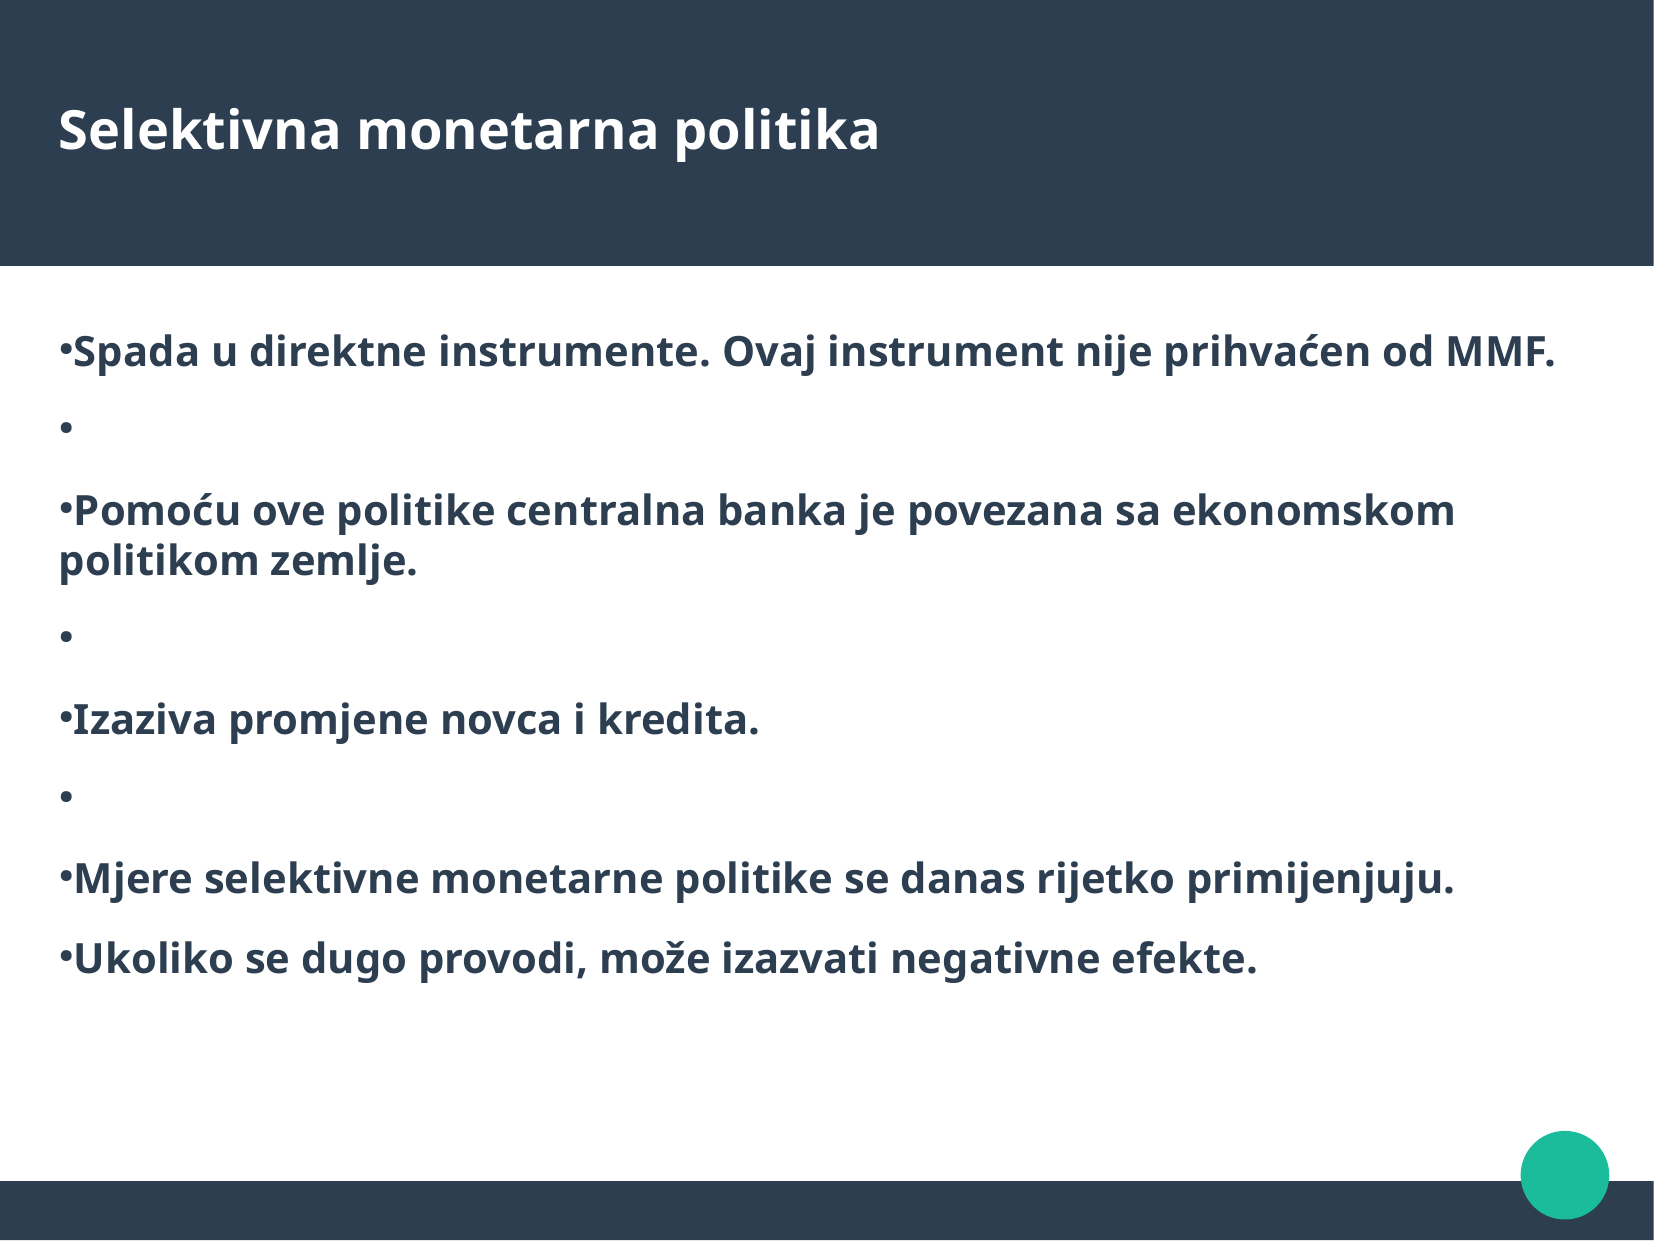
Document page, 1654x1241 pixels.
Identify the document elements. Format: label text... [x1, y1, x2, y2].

list Spada u direktne instrumente. Ovaj instrument nije prihvaćen od MMF. Pomoću ove politike centralna banka je povezana sa ekonomskom politikom zemlje. Izaziva promjene novca i kredita. Mjere selektivne monetarne politike se danas rijetko primijenjuju. Ukoliko se dugo provodi, može izazvati negativne efekte. [59, 324, 1595, 1152]
title Selektivna monetarna politika [59, 49, 1595, 207]
